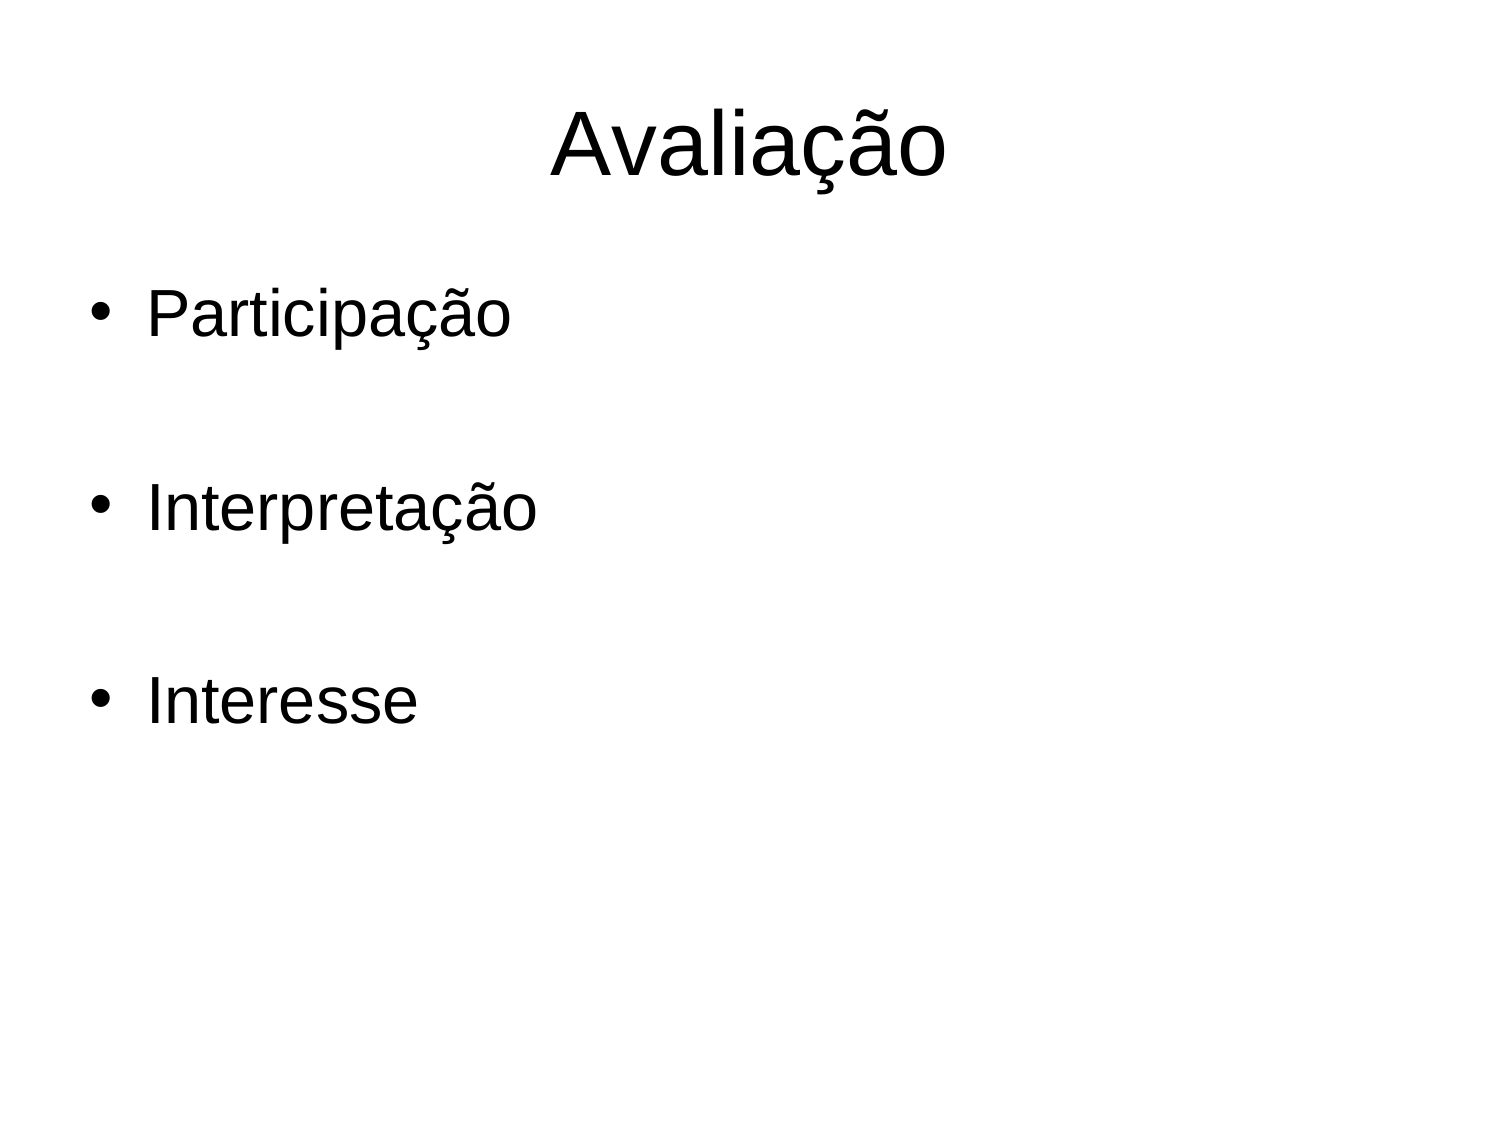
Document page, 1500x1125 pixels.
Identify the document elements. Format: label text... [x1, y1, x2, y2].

list Participação Interpretação Interesse [75, 262, 1426, 1005]
title Avaliação [75, 45, 1426, 233]
